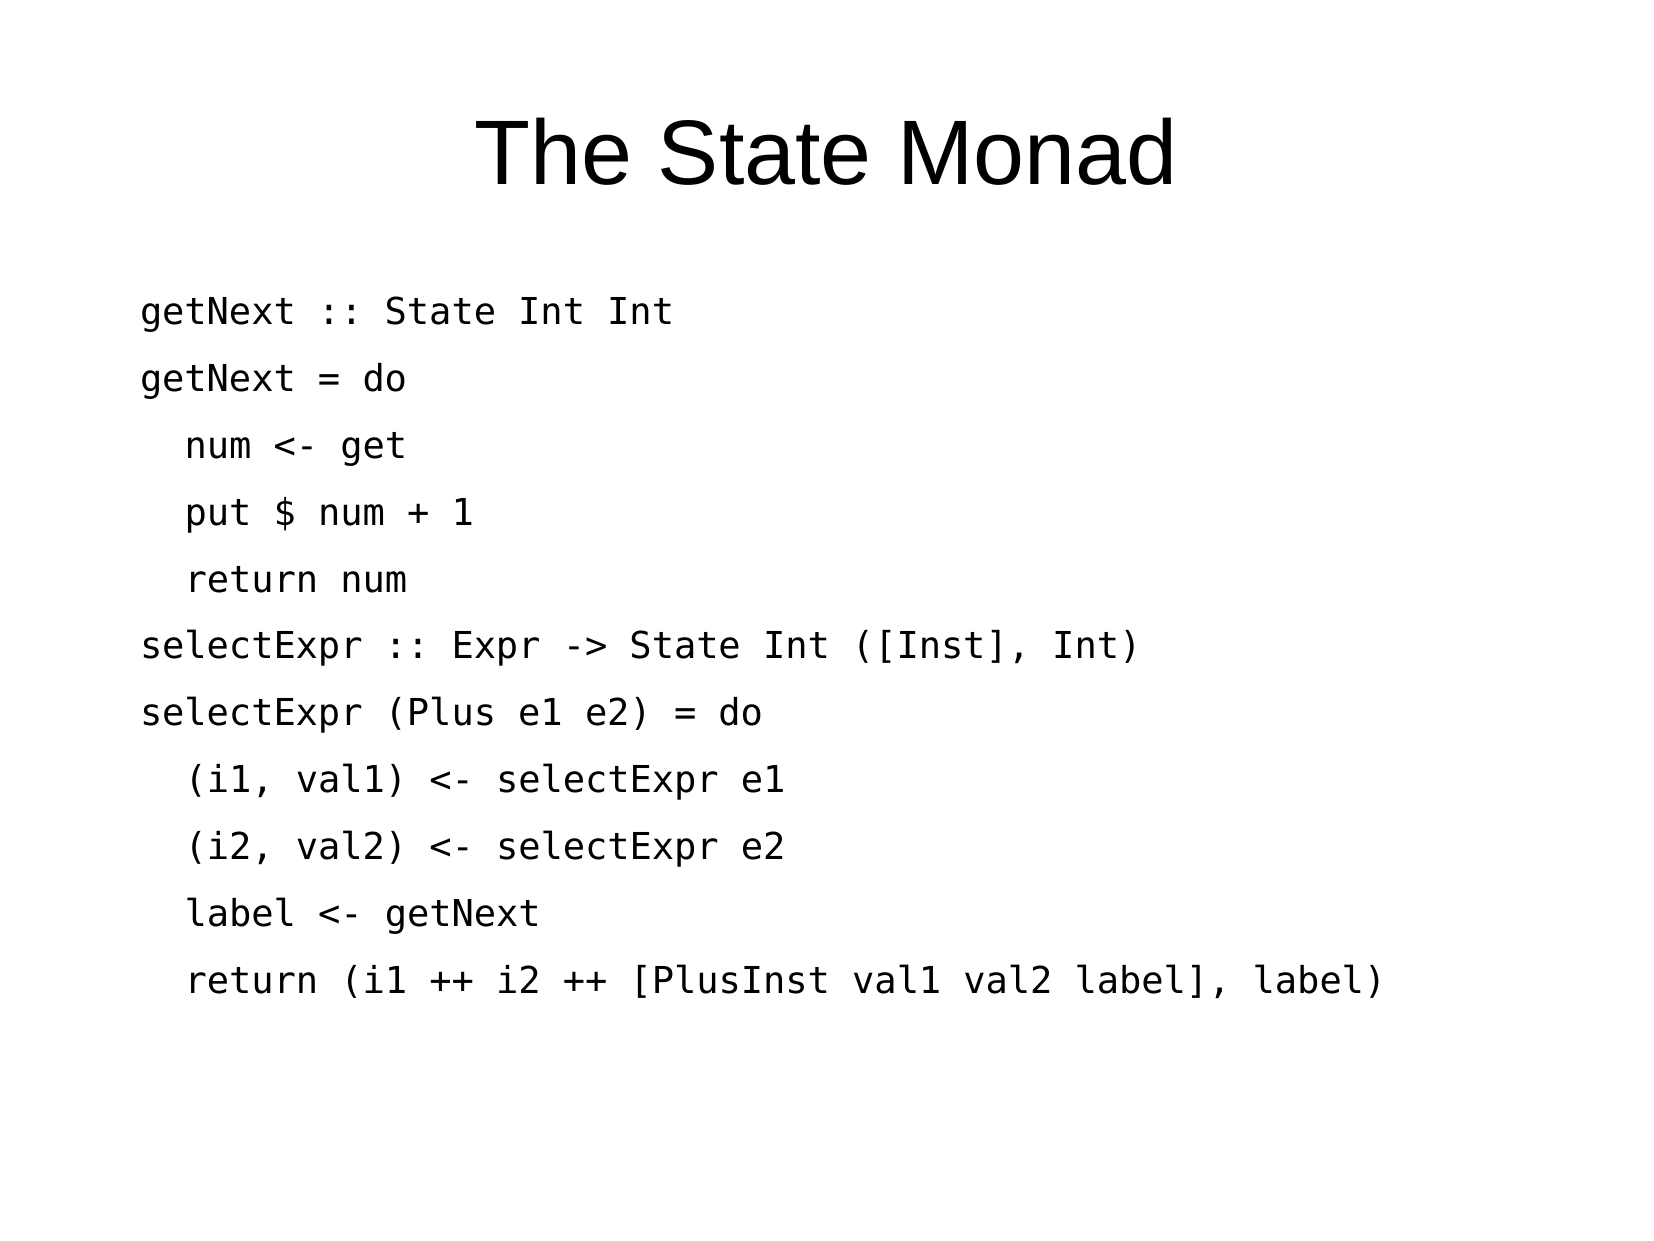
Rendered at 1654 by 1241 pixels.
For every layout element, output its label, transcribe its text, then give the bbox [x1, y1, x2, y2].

list getNext :: State Int Int getNext = do num <- get put $ num + 1 return num selectExpr :: Expr -> State Int ([Inst], Int) selectExpr (Plus e1 e2) = do (i1, val1) <- selectExpr e1 (i2, val2) <- selectExpr e2 label <- getNext return (i1 ++ i2 ++ [PlusInst val1 val2 label], label) [82, 290, 1571, 1010]
title The State Monad [82, 49, 1571, 257]
